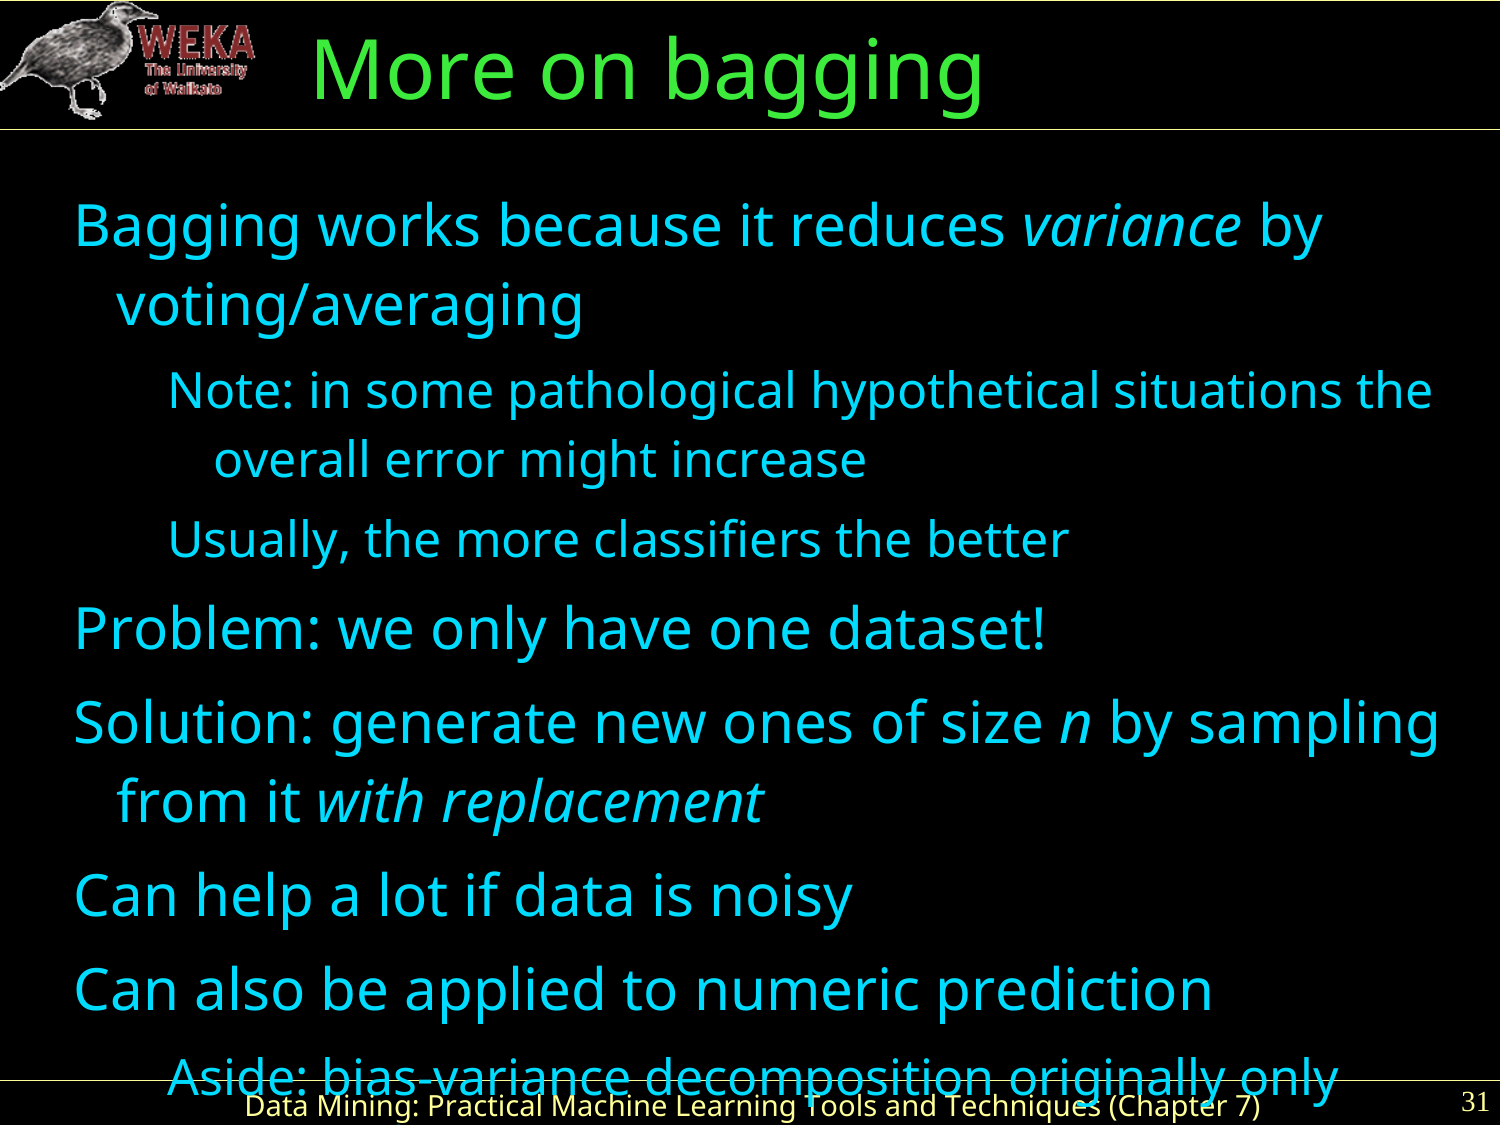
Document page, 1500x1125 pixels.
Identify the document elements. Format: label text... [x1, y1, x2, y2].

text_box Bagging works because it reduces variance by voting/averaging Note: in some pathological hypothetical situations the overall error might increase Usually, the more classifiers the better Problem: we only have one dataset! Solution: generate new ones of size n by sampling from it with replacement Can help a lot if data is noisy Can also be applied to numeric prediction Aside: bias-variance decomposition originally only known for numeric prediction [59, 177, 1477, 1043]
picture [0, 1, 266, 129]
title More on bagging [295, 0, 1500, 148]
